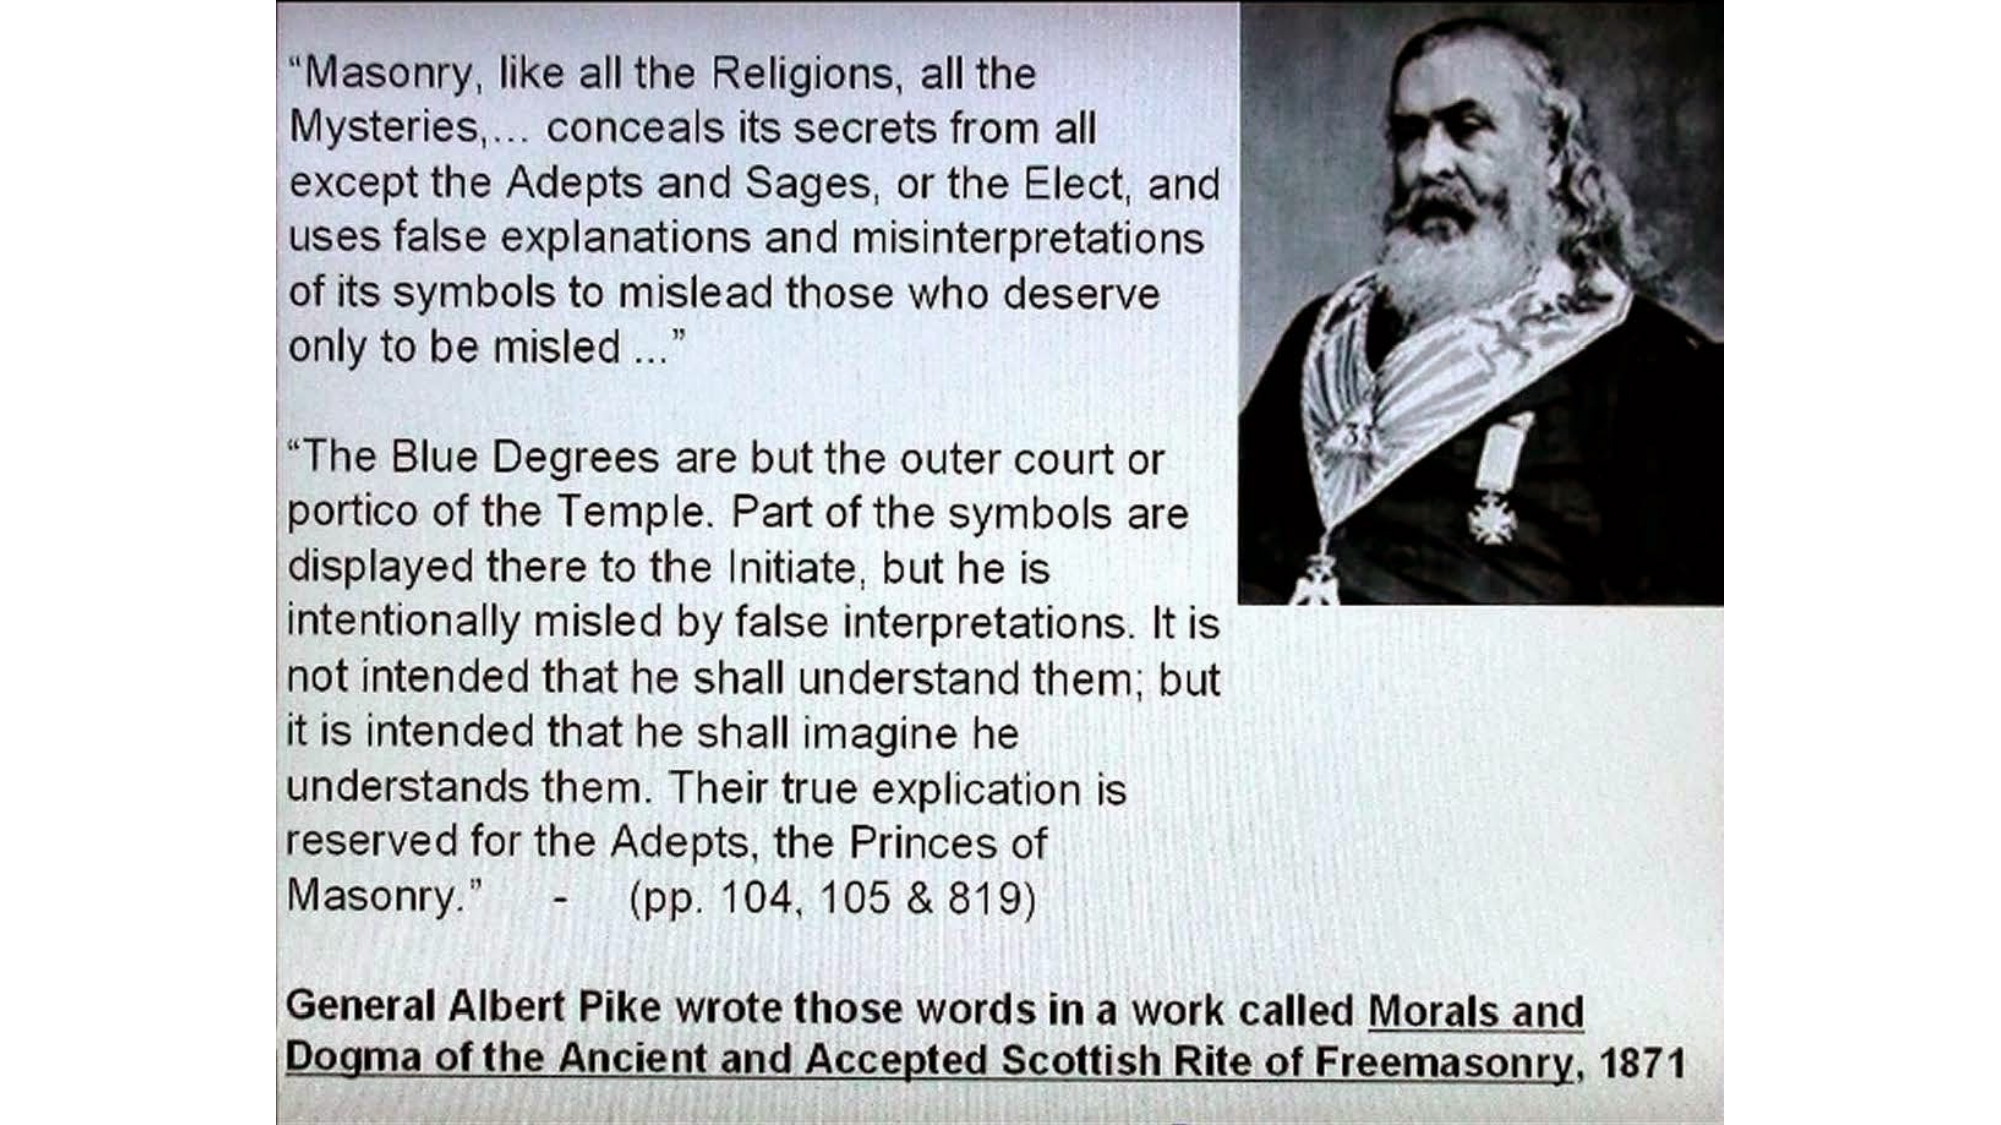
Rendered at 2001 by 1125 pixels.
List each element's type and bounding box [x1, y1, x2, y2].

picture [276, 0, 1724, 1125]
